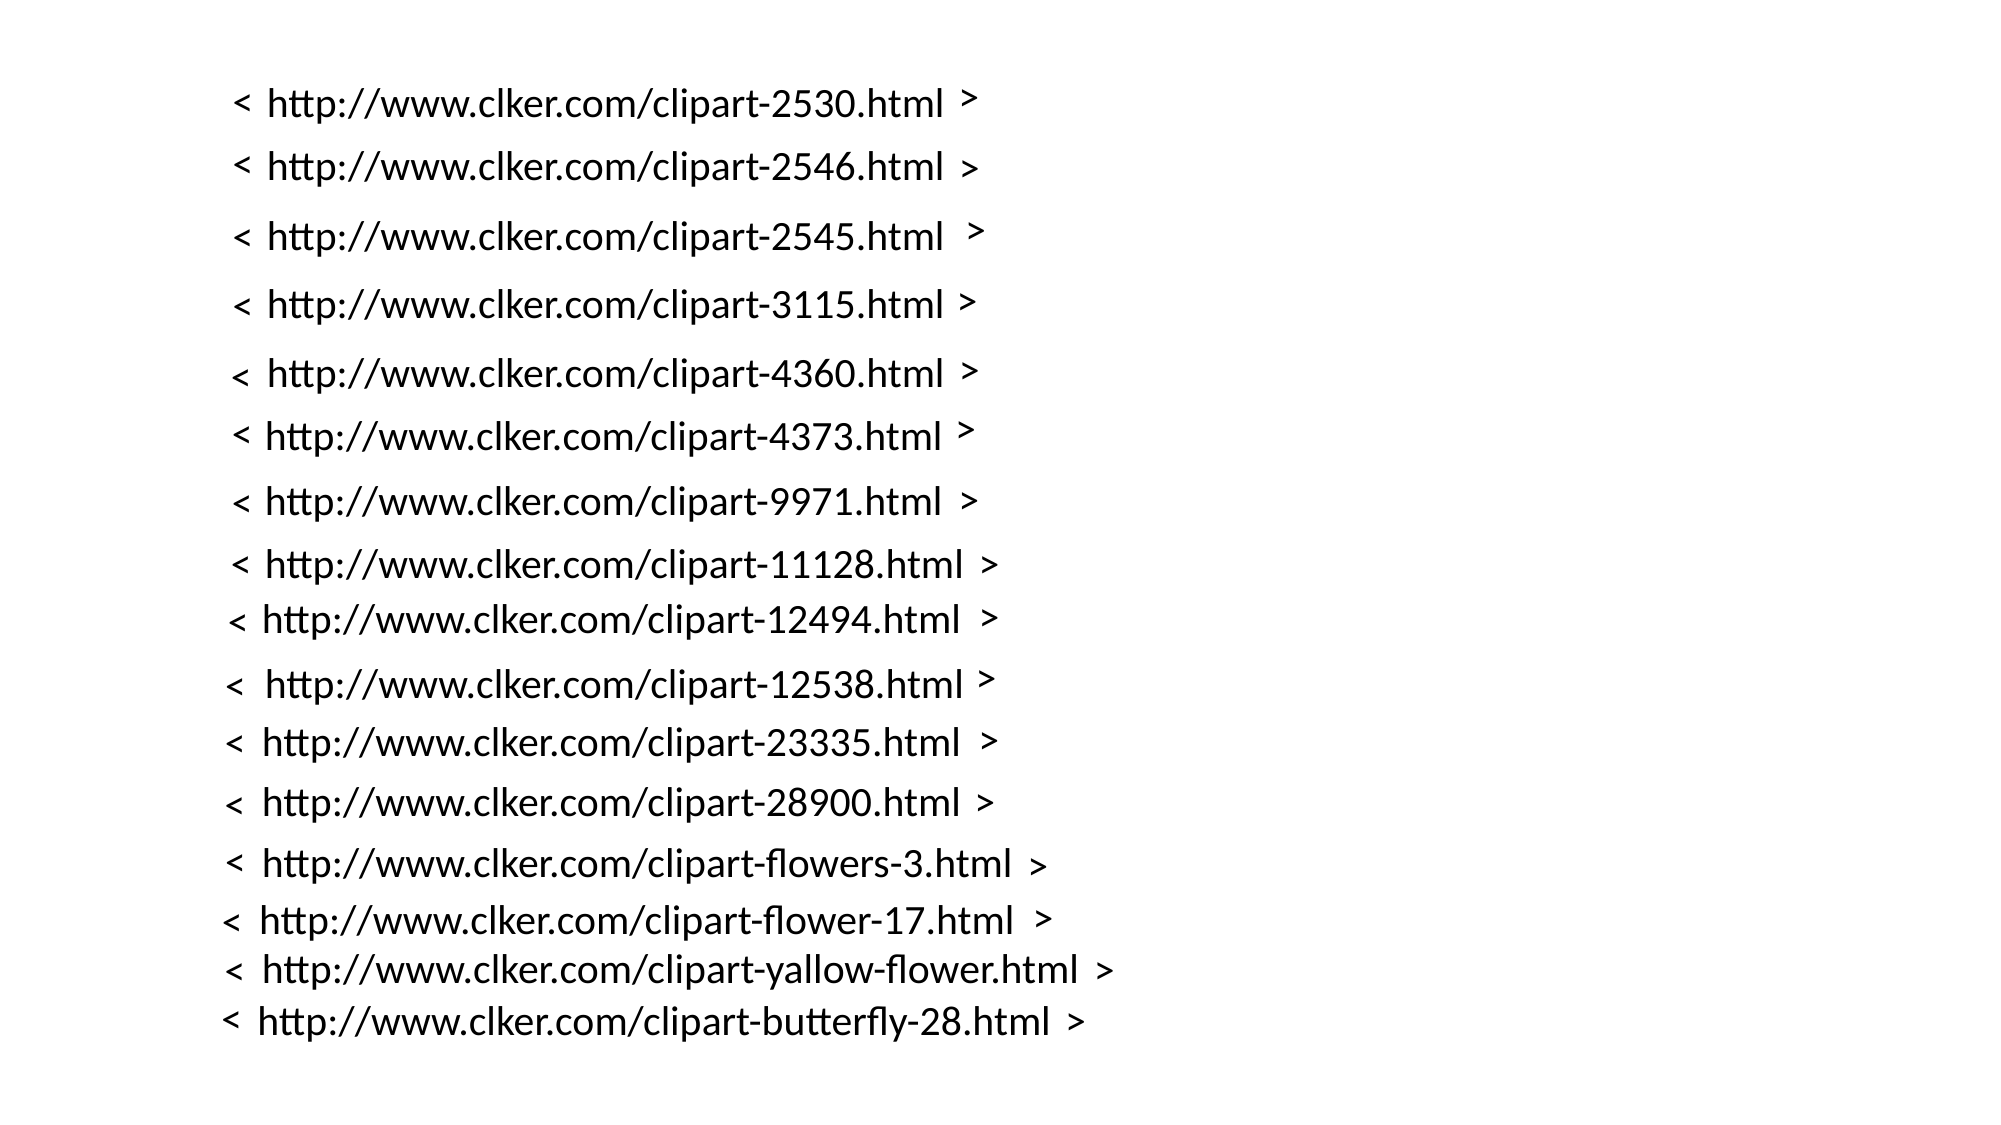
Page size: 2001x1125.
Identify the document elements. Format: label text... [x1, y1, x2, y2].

text_box http://www.clker.com/clipart-yallow-flower.html [261, 934, 1078, 986]
text_box http://www.clker.com/clipart-11128.html [270, 530, 963, 585]
text_box < [210, 836, 264, 893]
text_box < [209, 936, 264, 1002]
text_box http://www.clker.com/clipart-butterfly-28.html [243, 986, 1049, 1051]
text_box http://www.clker.com/clipart-12538.html [264, 649, 960, 707]
text_box < [217, 202, 271, 269]
text_box < [216, 399, 271, 465]
text_box > [943, 334, 1010, 401]
text_box < [217, 271, 271, 337]
text_box http://www.clker.com/clipart-28900.html [264, 767, 959, 828]
text_box < [206, 984, 260, 1050]
text_box < [209, 775, 264, 836]
text_box > [943, 62, 995, 129]
text_box http://www.clker.com/clipart-4373.html [250, 401, 958, 466]
text_box http://www.clker.com/clipart-2545.html [271, 202, 960, 267]
text_box > [959, 767, 1015, 833]
text_box http://www.clker.com/clipart-4360.html [252, 338, 943, 401]
text_box > [963, 595, 1020, 648]
text_box < [210, 651, 264, 718]
text_box http://www.clker.com/clipart-flowers-3.html [264, 828, 1012, 885]
text_box > [1012, 831, 1065, 897]
text_box http://www.clker.com/clipart-3115.html [252, 269, 960, 334]
text_box http://www.clker.com/clipart-23335.html [264, 707, 963, 767]
text_box http://www.clker.com/clipart-flower-17.html [261, 885, 1017, 934]
text_box > [950, 195, 1004, 261]
text_box > [960, 643, 1004, 710]
text_box http://www.clker.com/clipart-12494.html [267, 585, 963, 649]
text_box < [215, 342, 270, 408]
text_box > [940, 394, 1003, 461]
text_box > [1049, 985, 1117, 1052]
text_box http://www.clker.com/clipart-9971.html [271, 467, 943, 530]
text_box < [217, 67, 271, 133]
text_box < [209, 708, 264, 775]
text_box > [943, 465, 1006, 532]
text_box > [963, 705, 1039, 772]
text_box > [1017, 883, 1083, 950]
text_box http://www.clker.com/clipart-2530.html [271, 68, 960, 132]
text_box > [943, 133, 998, 200]
text_box > [1078, 935, 1147, 1002]
text_box > [941, 266, 995, 332]
text_box < [217, 133, 271, 195]
text_box > [963, 529, 1030, 595]
text_box http://www.clker.com/clipart-2546.html [252, 132, 960, 197]
text_box < [212, 587, 267, 654]
text_box < [216, 467, 271, 534]
text_box < [206, 886, 261, 953]
text_box < [215, 529, 270, 596]
